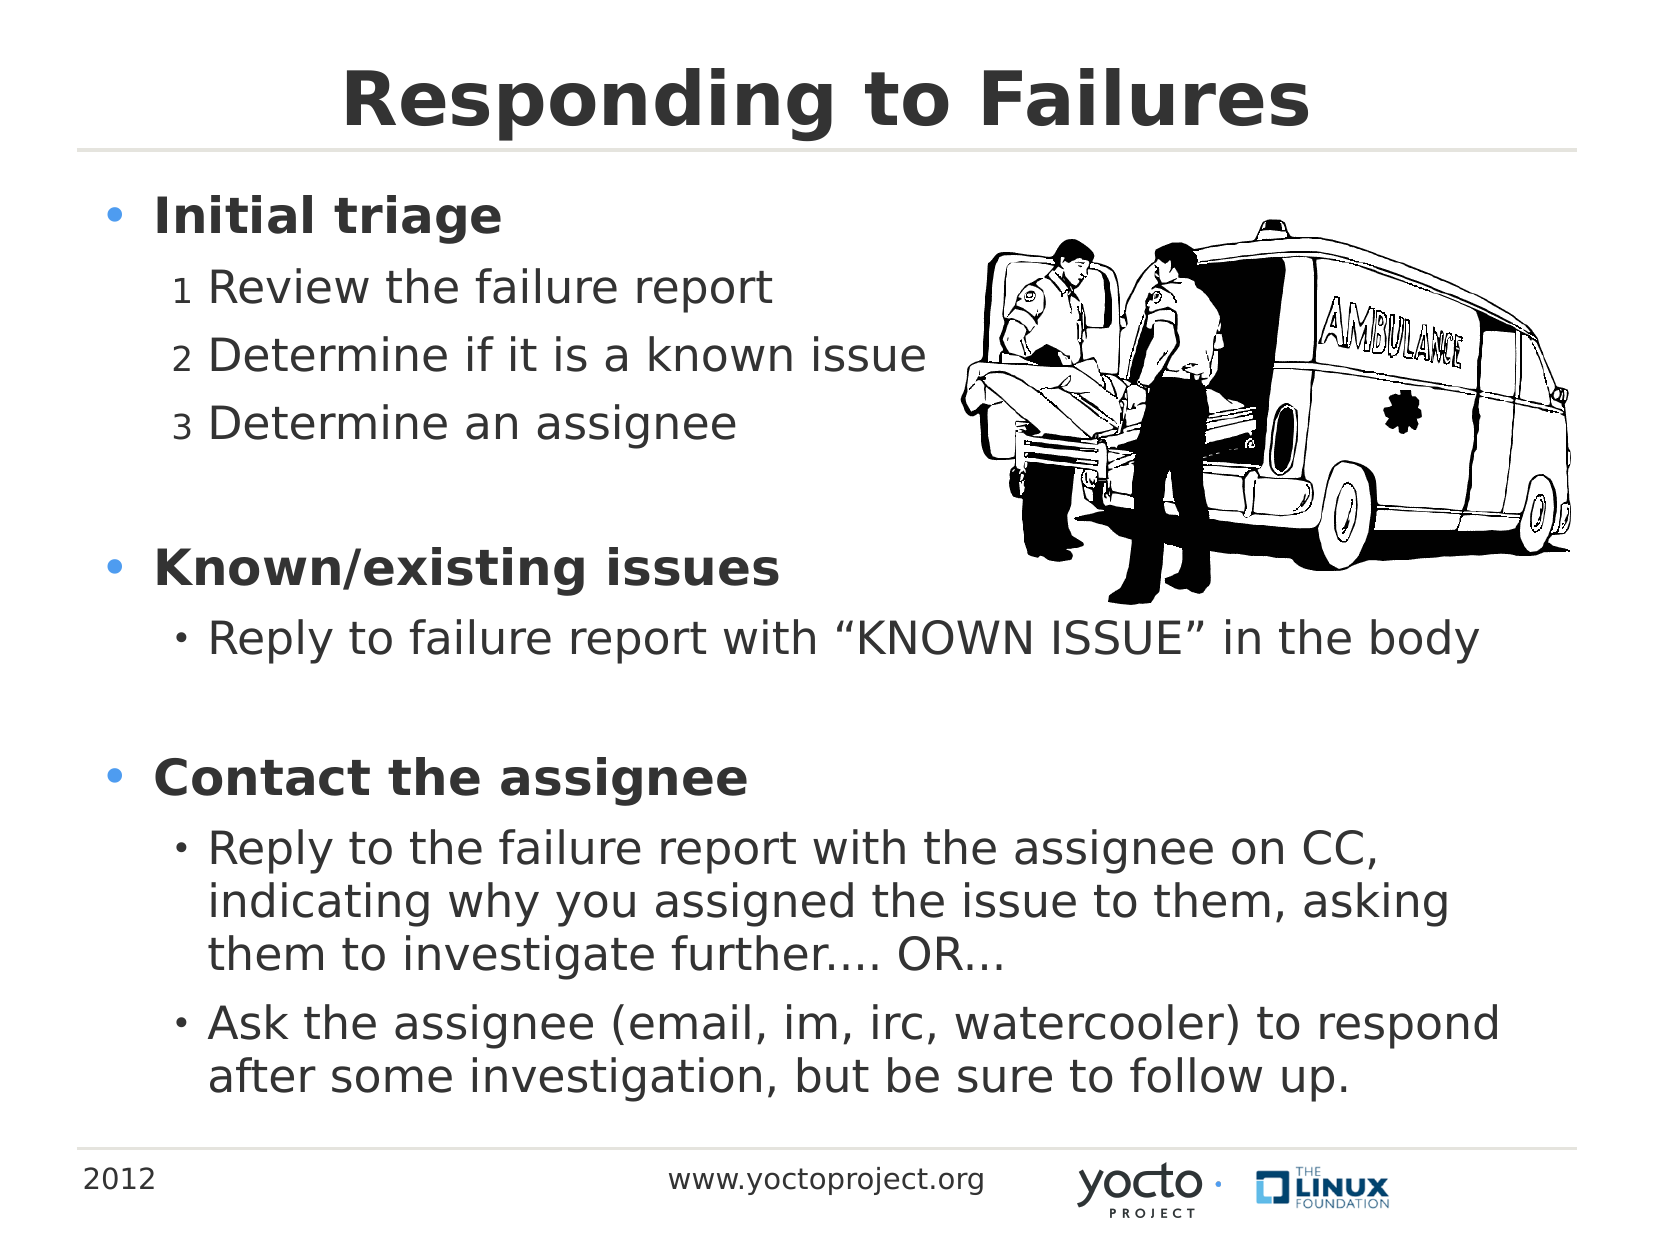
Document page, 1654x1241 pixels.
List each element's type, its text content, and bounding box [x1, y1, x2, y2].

title Responding to Failures [82, 49, 1571, 151]
picture [960, 169, 1571, 605]
list Initial triage Review the failure report Determine if it is a known issue Determine an assignee Known/existing issues Reply to failure report with “KNOWN ISSUE” in the body Contact the assignee Reply to the failure report with the assignee on CC, indicating why you assigned the issue to them, asking them to investigate further.... OR... Ask the assignee (email, im, irc, watercooler) to respond after some investigation, but be sure to follow up. [82, 187, 1571, 1141]
picture [1077, 1162, 1221, 1218]
picture [1252, 1162, 1392, 1211]
